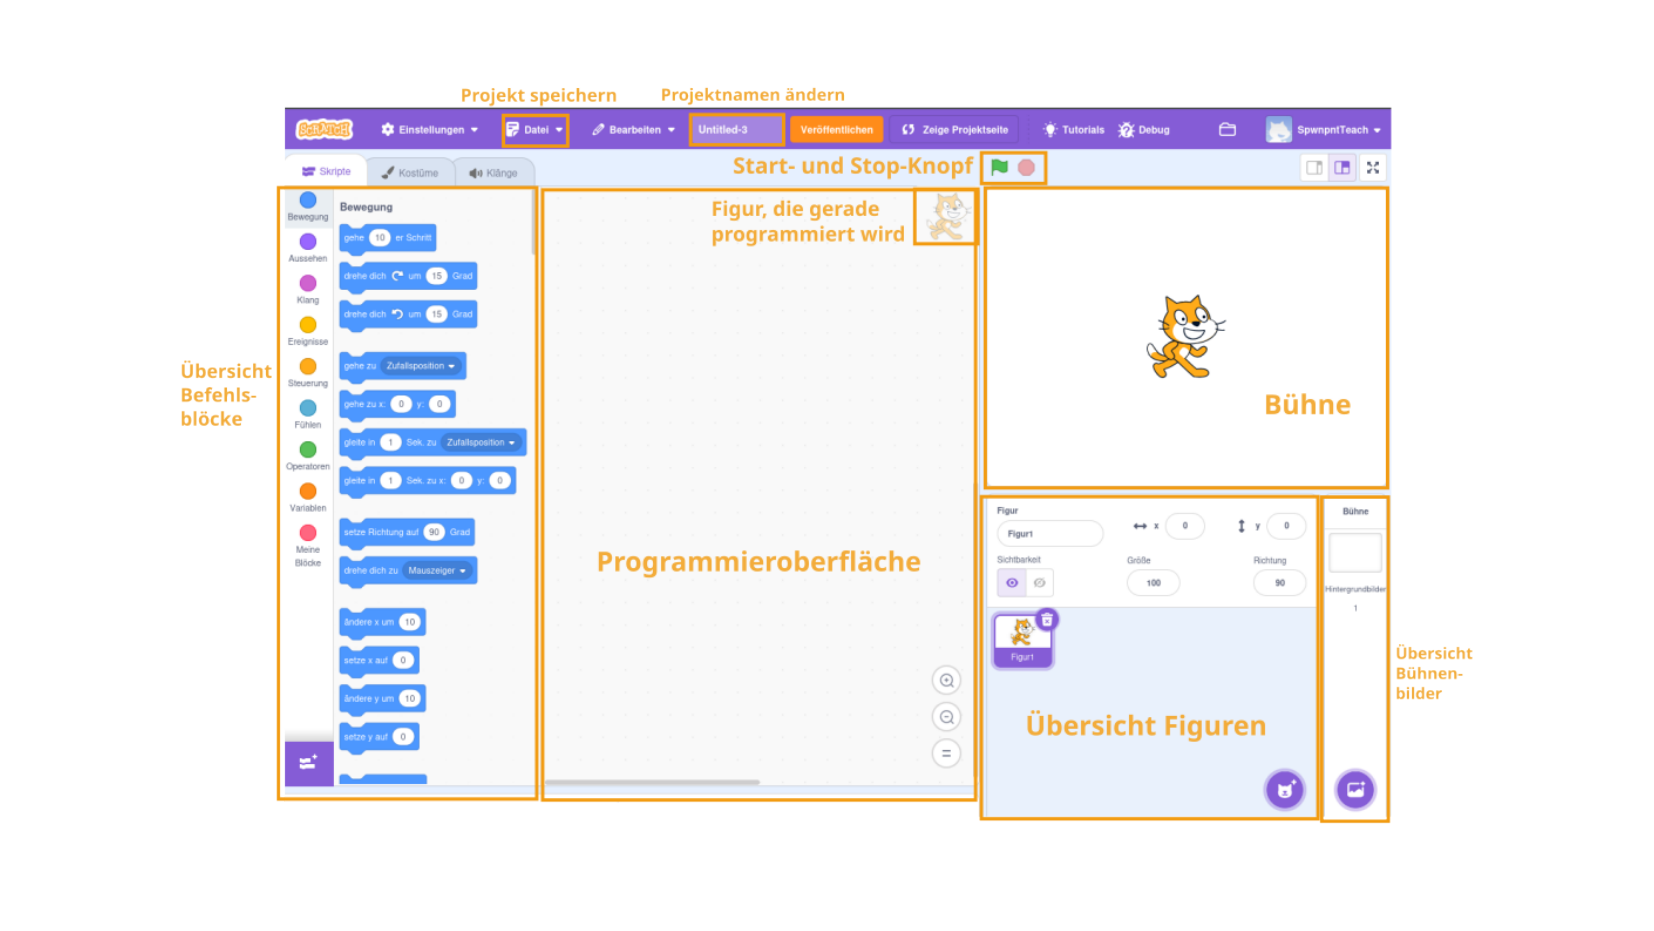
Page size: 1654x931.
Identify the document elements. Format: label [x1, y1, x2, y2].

picture [171, 0, 1488, 931]
